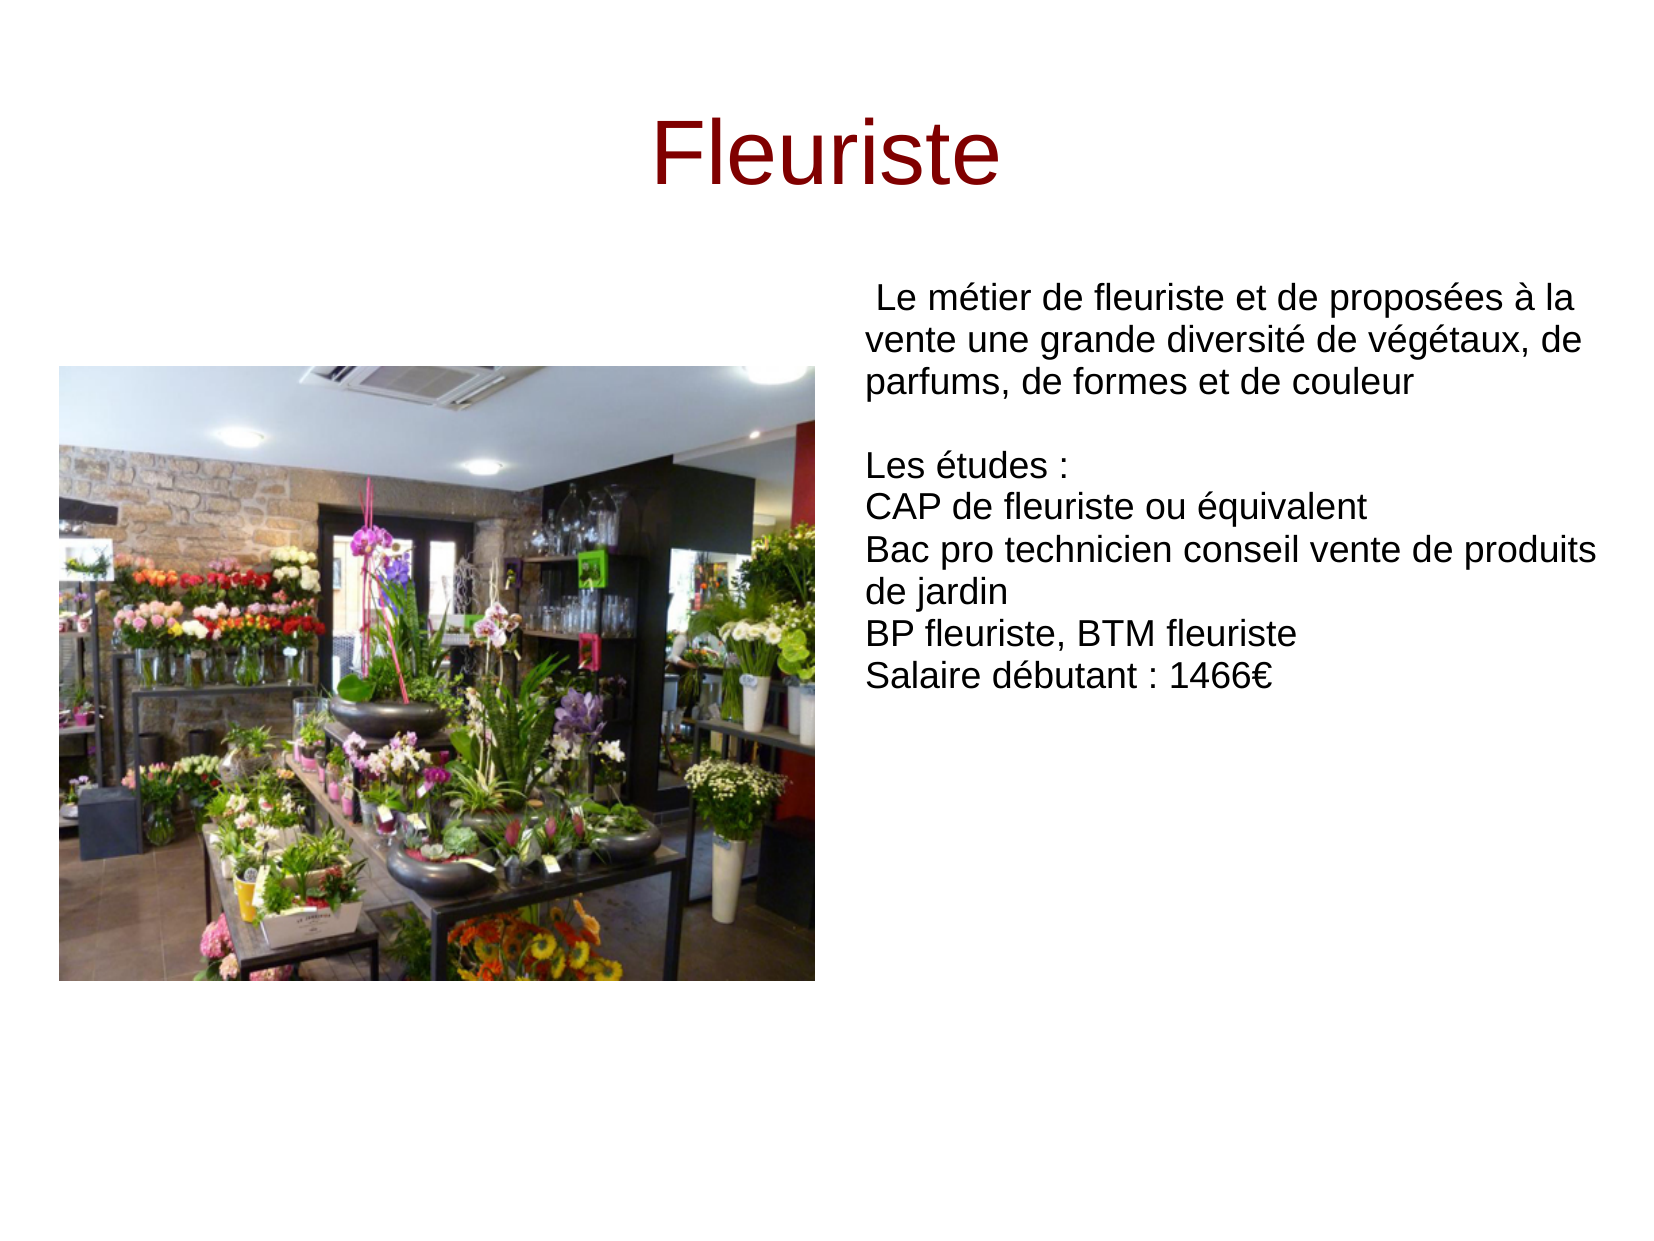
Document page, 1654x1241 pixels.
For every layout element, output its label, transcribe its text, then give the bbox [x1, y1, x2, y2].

picture [59, 366, 815, 981]
title Fleuriste [82, 49, 1571, 257]
text_box Le métier de fleuriste et de proposées à la vente une grande diversité de végétaux, de parfums, de formes et de couleur Les études : CAP de fleuriste ou équivalent Bac pro technicien conseil vente de produits de jardin BP fleuriste, BTM fleuriste Salaire débutant : 1466€ [850, 226, 1642, 1082]
